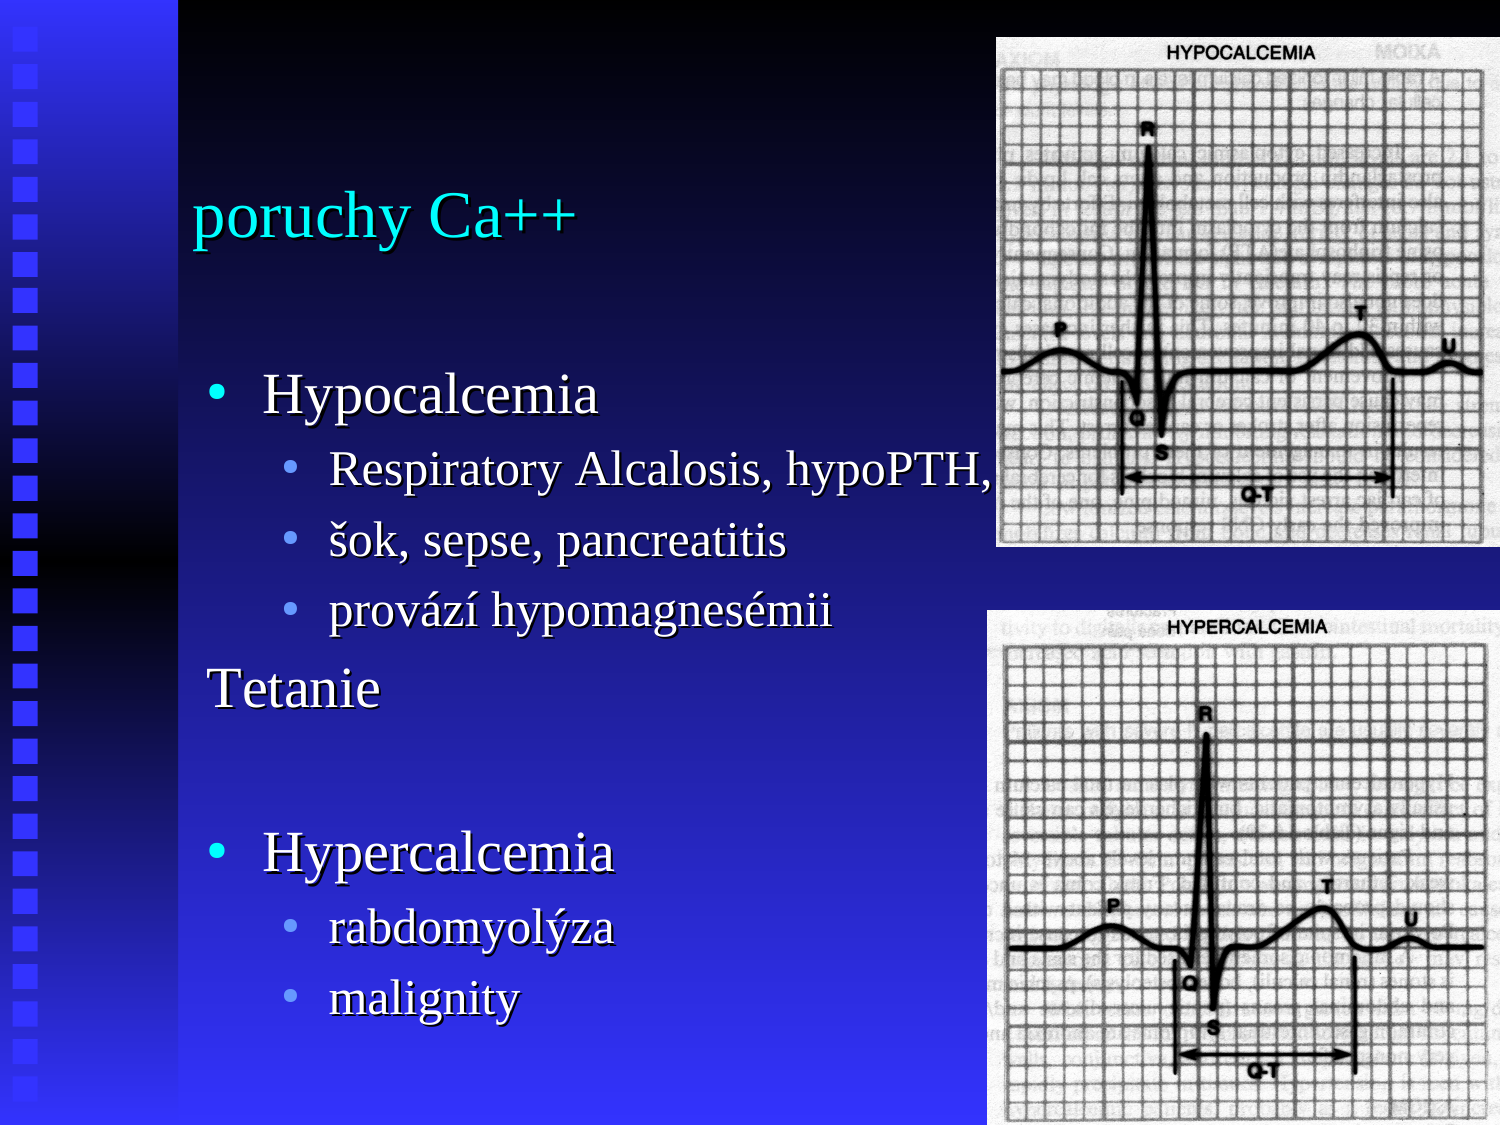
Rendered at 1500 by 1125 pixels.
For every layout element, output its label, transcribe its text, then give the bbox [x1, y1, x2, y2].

title poruchy Ca++ [192, 110, 996, 317]
picture [996, 37, 1500, 548]
picture [987, 610, 1500, 1125]
list Hypocalcemia Respiratory Alcalosis, hypoPTH, šok, sepse, pancreatitis provází hypomagnesémii Tetanie Hypercalcemia rabdomyolýza malignity [206, 358, 1106, 1103]
